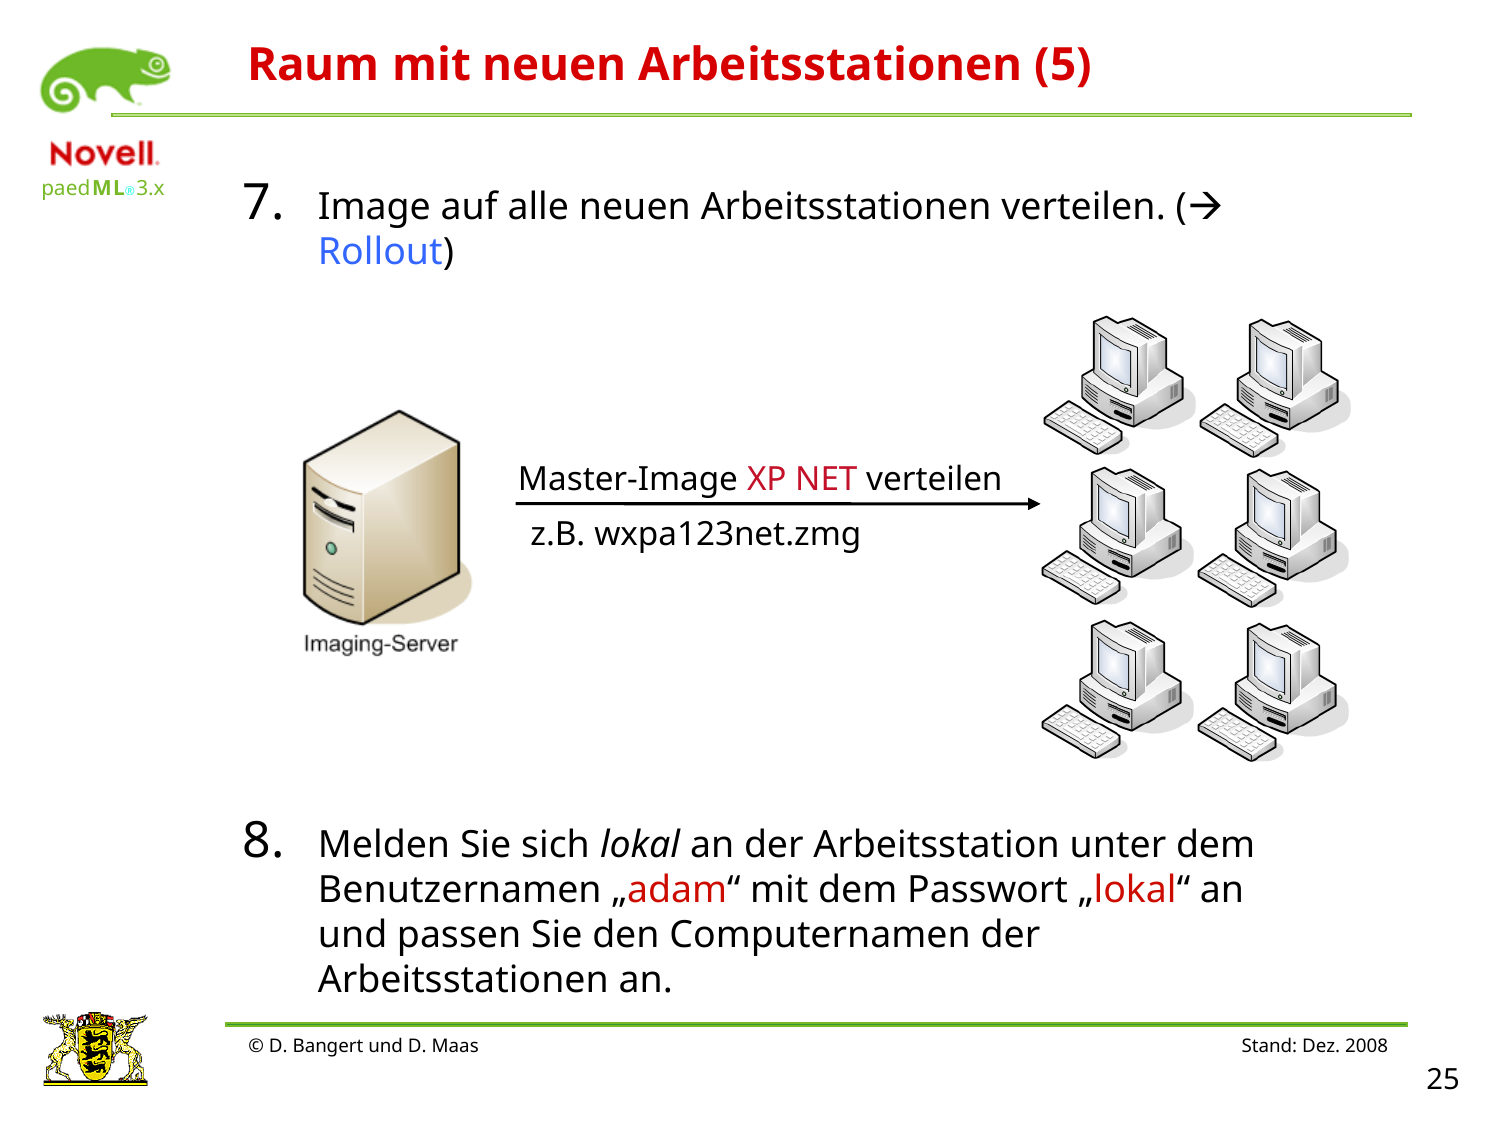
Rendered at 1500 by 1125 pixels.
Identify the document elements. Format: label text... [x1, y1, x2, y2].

picture [1041, 619, 1194, 759]
picture [41, 1011, 148, 1088]
picture [26, 30, 184, 188]
picture [1197, 468, 1349, 608]
text_box z.B. wxpa123net.zmg [515, 504, 1041, 560]
picture [1043, 315, 1196, 455]
title Raum mit neuen Arbeitsstationen (5)‏ [232, 12, 1388, 113]
text_box Master-Image XP NET verteilen [503, 449, 1041, 505]
picture [1041, 466, 1194, 605]
text_box 8. [228, 799, 304, 876]
text_box 7. [228, 161, 304, 238]
picture [302, 409, 473, 659]
picture [1197, 622, 1349, 762]
text_box Image auf alle neuen Arbeitsstationen verteilen. ( Rollout)‏ [303, 174, 1363, 280]
picture [1199, 318, 1351, 458]
text_box Melden Sie sich lokal an der Arbeitsstation unter dem Benutzernamen „adam“ mit dem Passwort „lokal“ an und passen Sie den Computernamen der Arbeitsstationen an. [303, 812, 1316, 1008]
